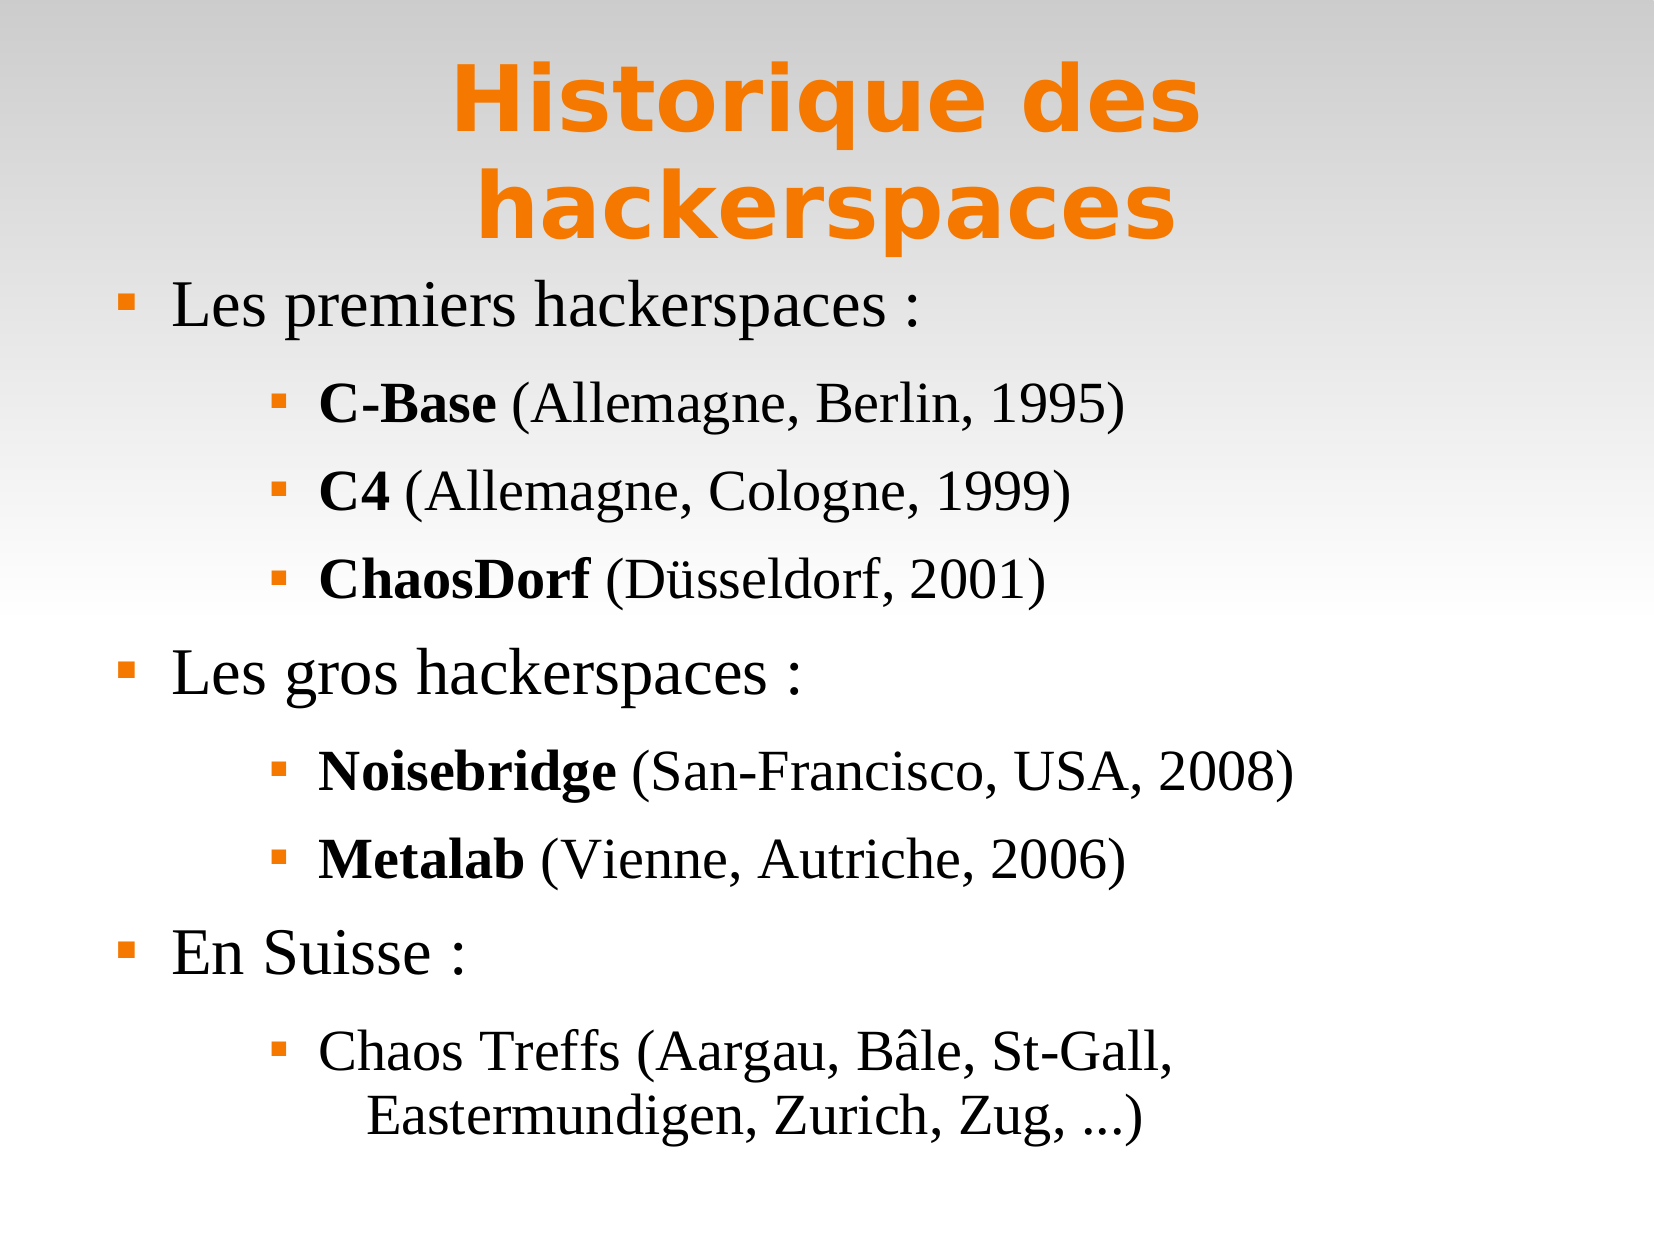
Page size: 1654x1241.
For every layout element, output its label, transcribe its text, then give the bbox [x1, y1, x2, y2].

list Les premiers hackerspaces : C-Base (Allemagne, Berlin, 1995) C4 (Allemagne, Cologne, 1999) ChaosDorf (Düsseldorf, 2001) Les gros hackerspaces : Noisebridge (San-Francisco, USA, 2008) Metalab (Vienne, Autriche, 2006) En Suisse : Chaos Treffs (Aargau, Bâle, St-Gall, Eastermundigen, Zurich, Zug, ...) [82, 266, 1571, 1237]
title Historique des hackerspaces [82, 45, 1571, 261]
